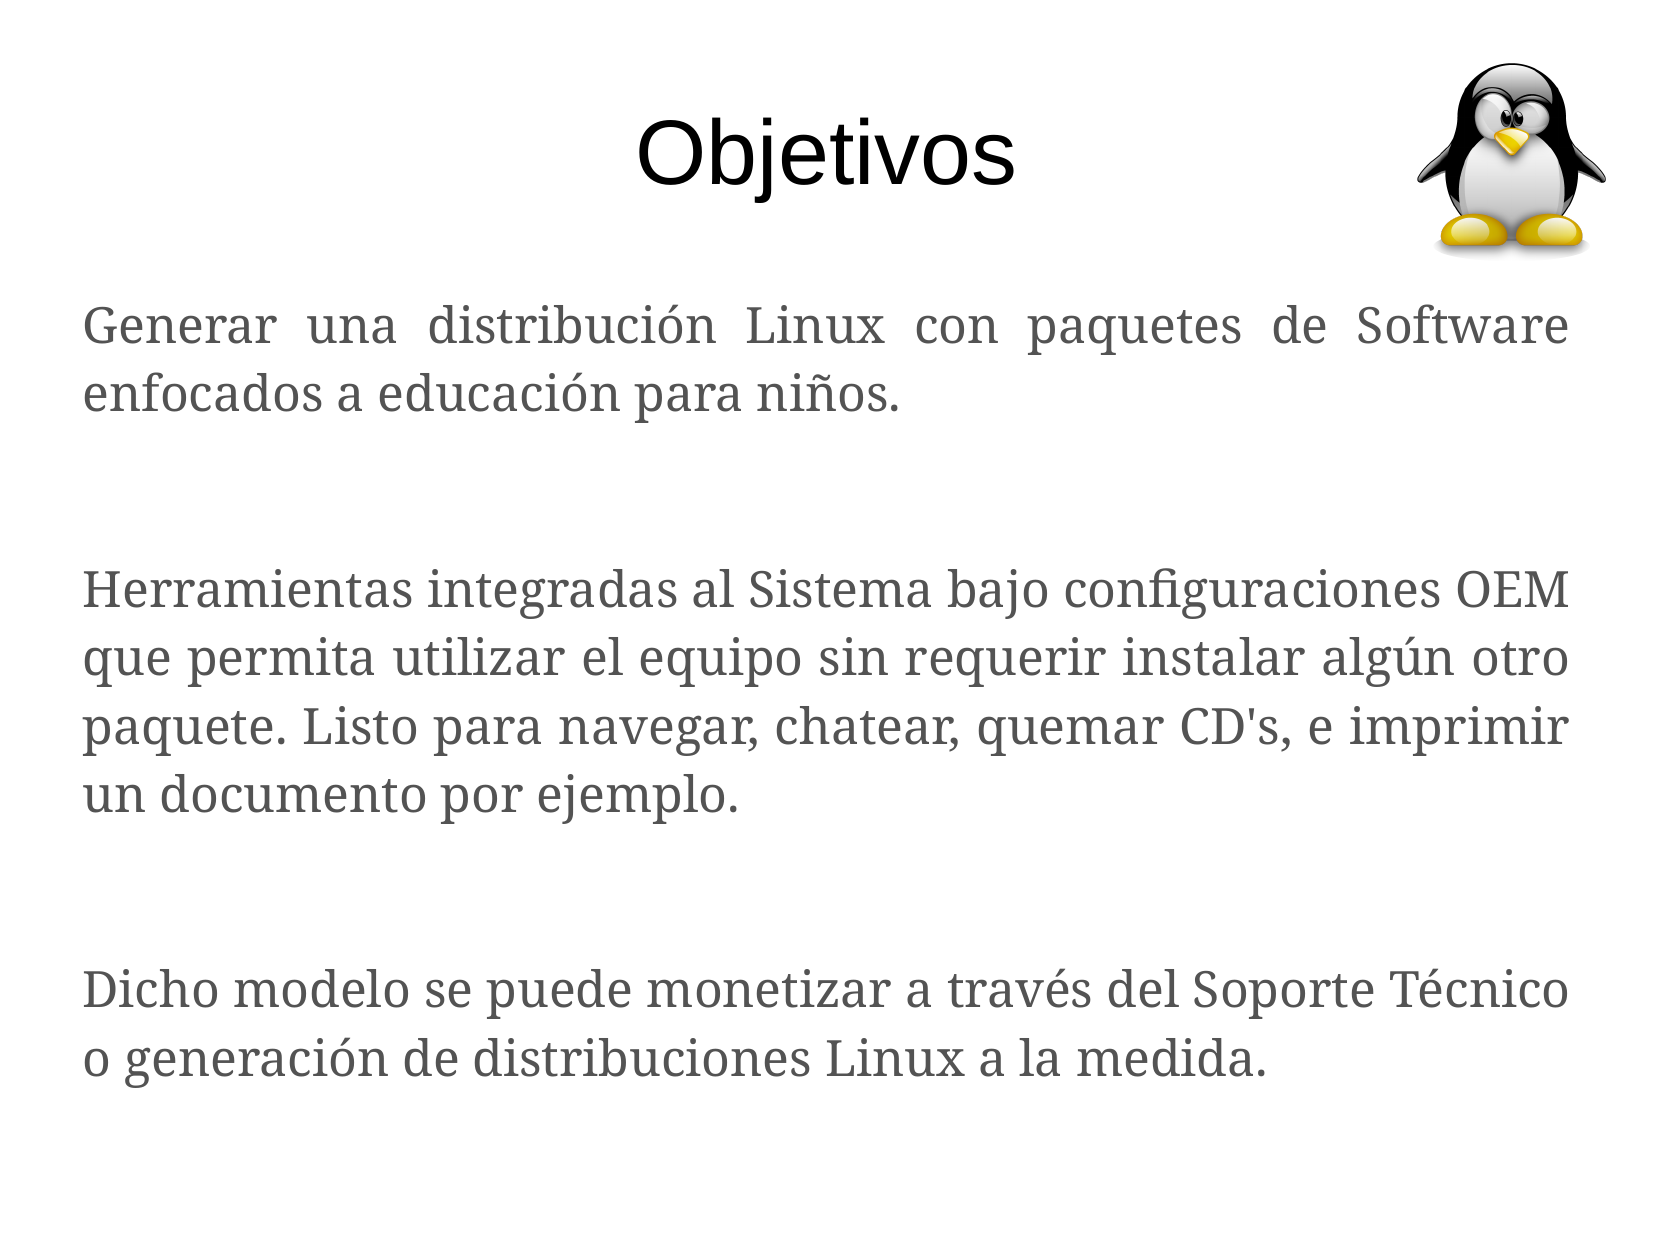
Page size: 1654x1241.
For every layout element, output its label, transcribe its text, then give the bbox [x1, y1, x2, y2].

title Objetivos [82, 49, 1571, 257]
picture [1417, 58, 1606, 266]
list Generar una distribución Linux con paquetes de Software enfocados a educación para niños. Herramientas integradas al Sistema bajo configuraciones OEM que permita utilizar el equipo sin requerir instalar algún otro paquete. Listo para navegar, chatear, quemar CD's, e imprimir un documento por ejemplo. Dicho modelo se puede monetizar a través del Soporte Técnico o generación de distribuciones Linux a la medida. [82, 290, 1571, 1109]
